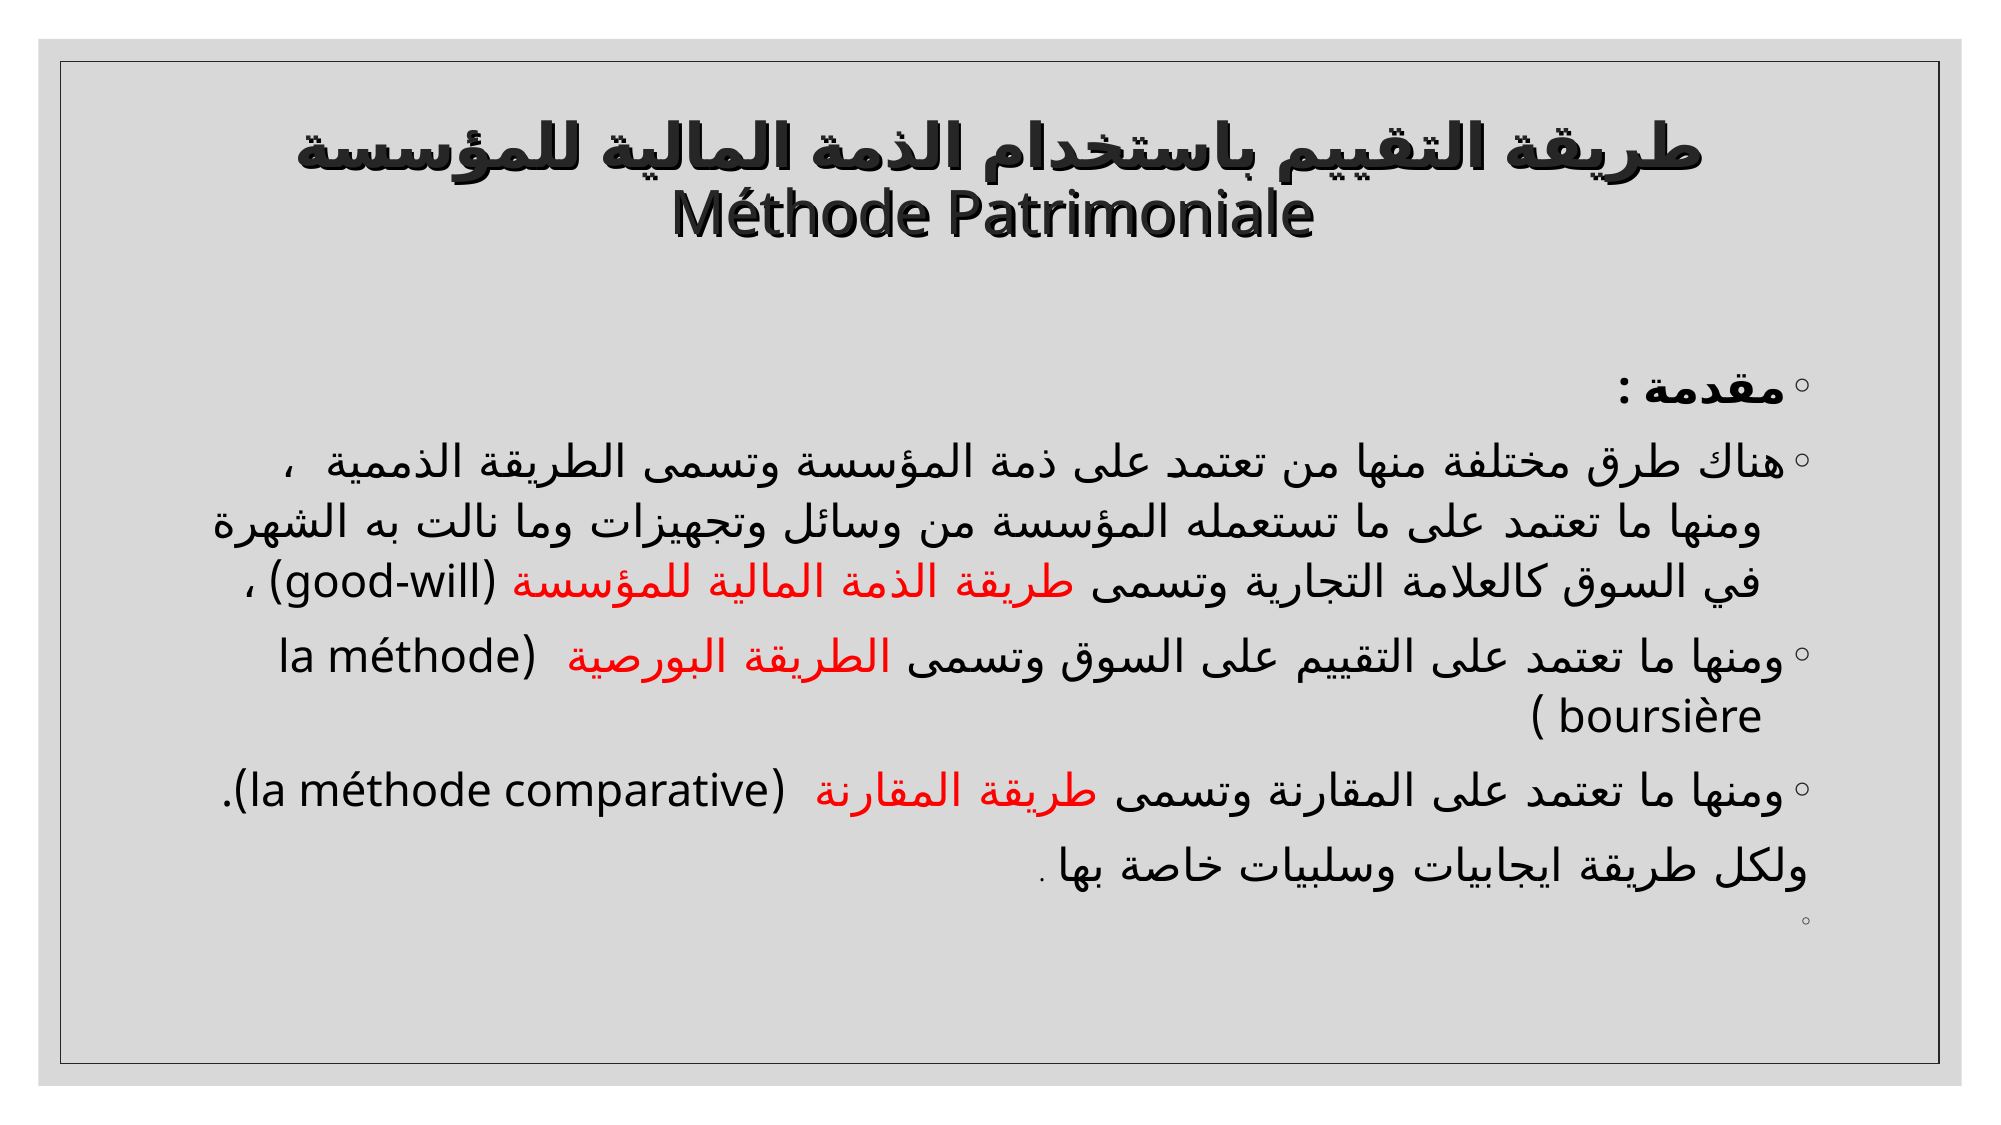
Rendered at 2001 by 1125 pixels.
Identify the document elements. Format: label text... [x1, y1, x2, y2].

list مقدمة : هناك طرق مختلفة منها من تعتمد على ذمة المؤسسة وتسمى الطريقة الذممية ، ومنها ما تعتمد على ما تستعمله المؤسسة من وسائل وتجهيزات وما نالت به الشهرة في السوق كالعلامة التجارية وتسمى طريقة الذمة المالية للمؤسسة (good-will) ، ومنها ما تعتمد على التقييم على السوق وتسمى الطريقة البورصية (la méthode boursière ) ومنها ما تعتمد على المقارنة وتسمى طريقة المقارنة (la méthode comparative). ولكل طريقة ايجابيات وسلبيات خاصة بها . [174, 345, 1825, 977]
title طريقة التقييم باستخدام الذمة المالية للمؤسسة Méthode Patrimoniale [174, 105, 1825, 331]
